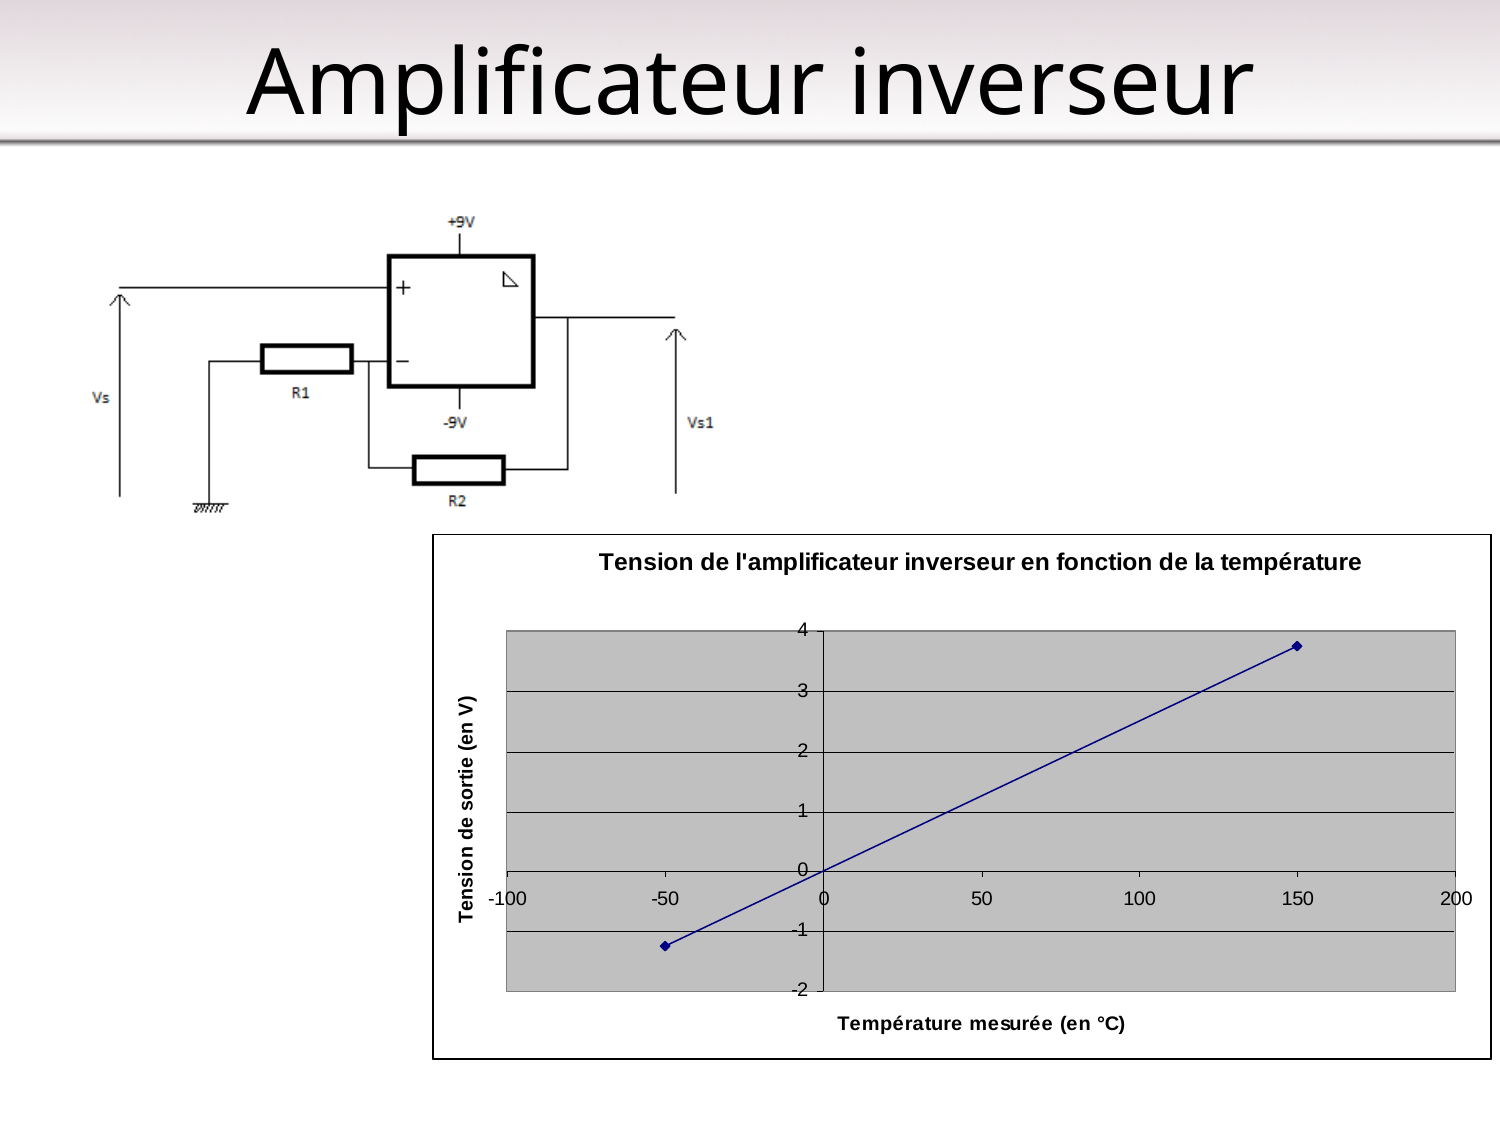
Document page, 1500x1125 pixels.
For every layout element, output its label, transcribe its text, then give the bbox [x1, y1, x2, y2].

title Amplificateur inverseur [76, 0, 1427, 196]
picture [0, 0, 1500, 1111]
